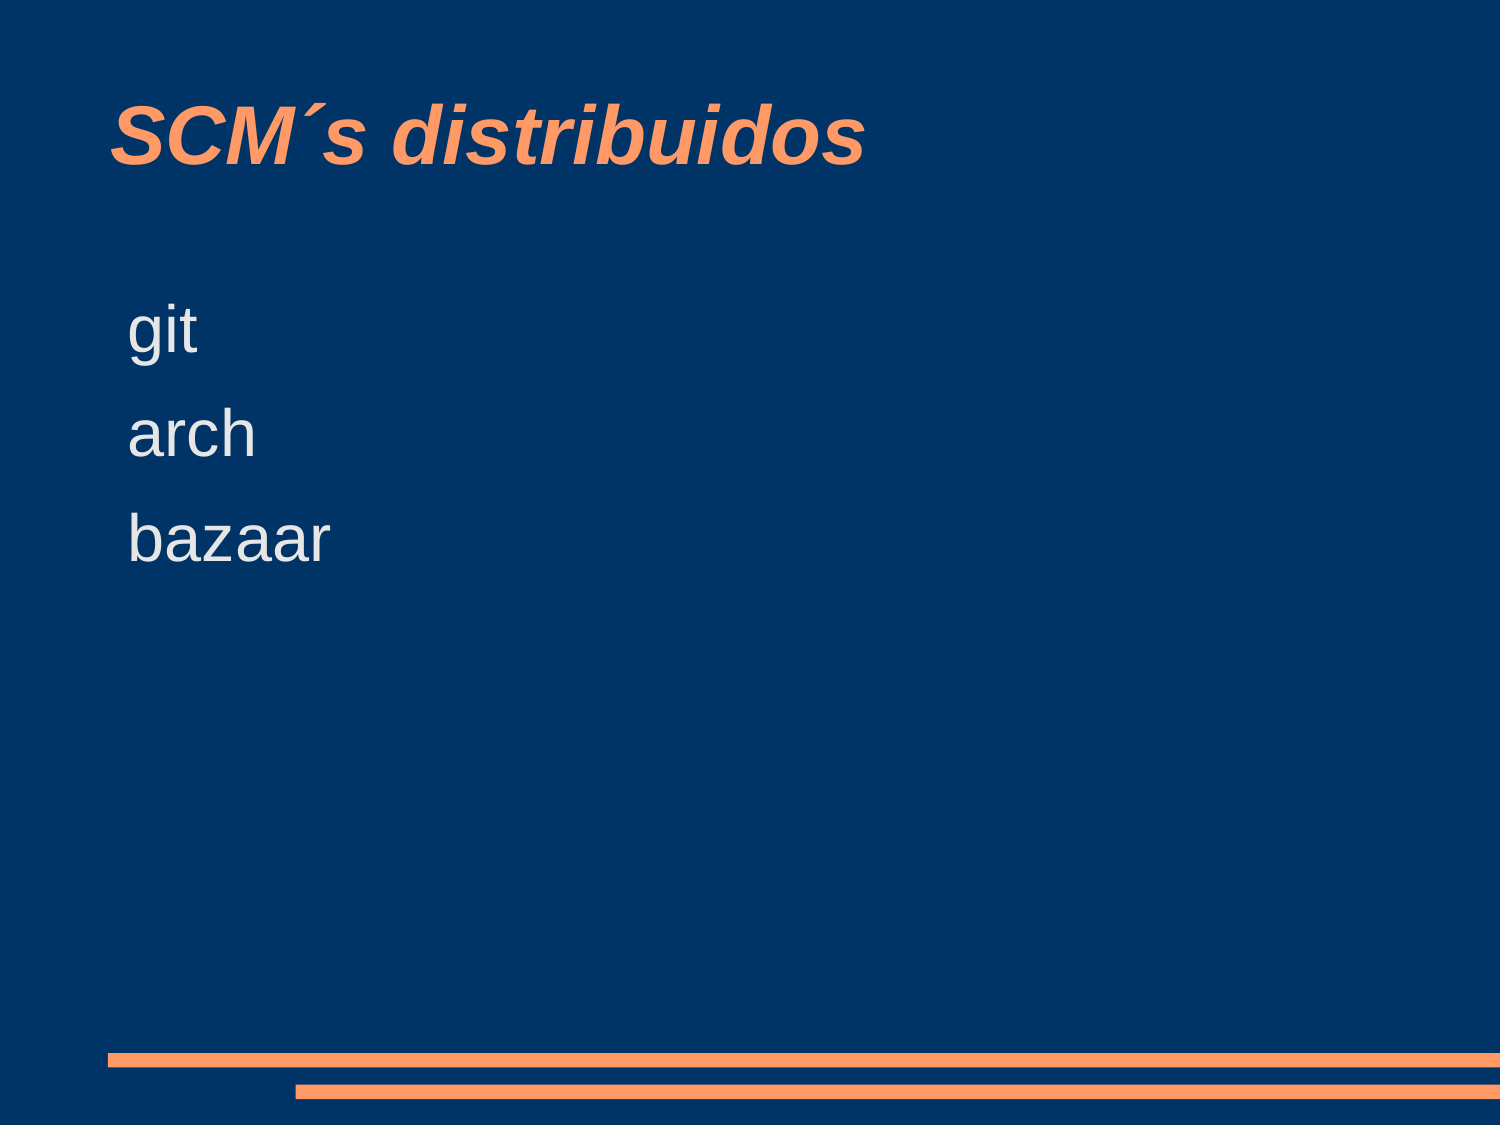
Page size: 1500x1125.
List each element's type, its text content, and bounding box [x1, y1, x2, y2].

title SCM´s distribuidos [110, 41, 1392, 230]
list git arch bazaar [110, 292, 1416, 1027]
